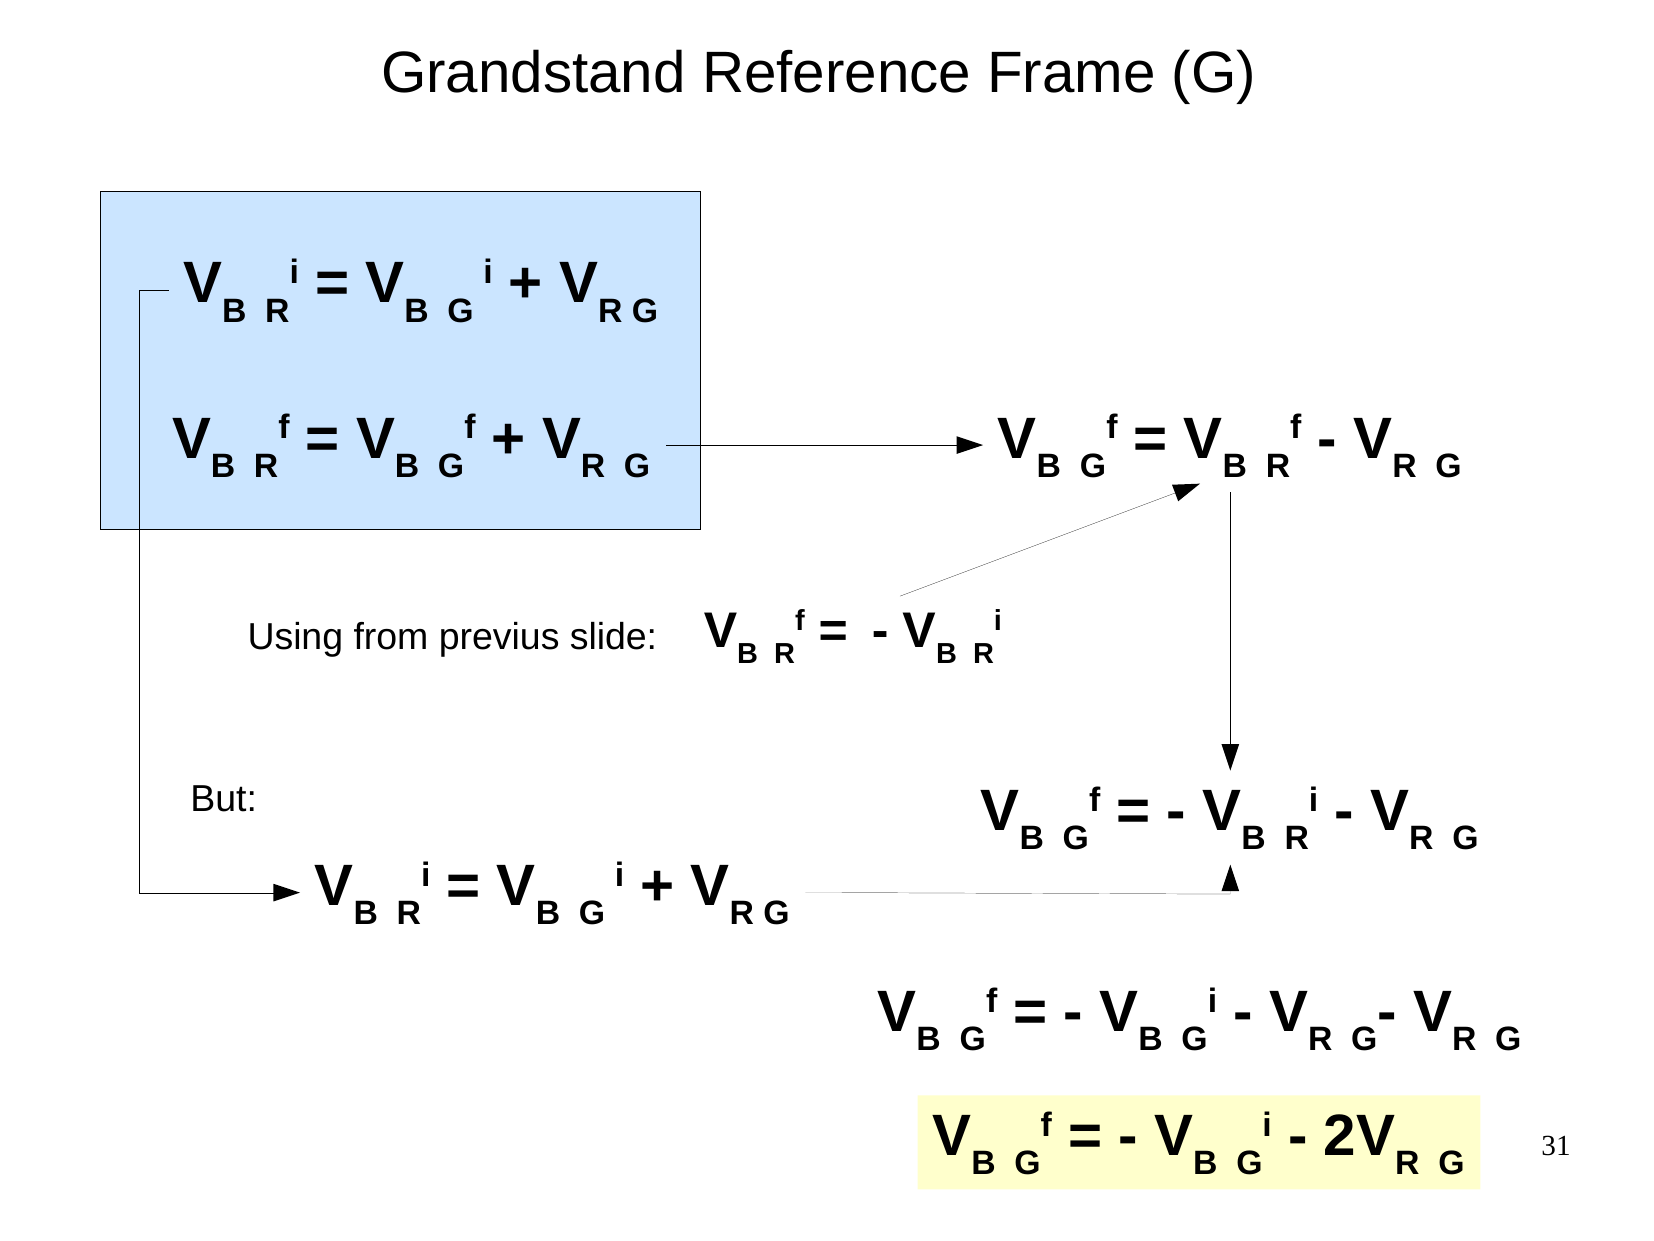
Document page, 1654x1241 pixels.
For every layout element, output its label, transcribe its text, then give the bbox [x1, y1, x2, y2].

text_box Using from previus slide: [232, 607, 673, 665]
text_box VB Ri = VB G i + VR G [168, 242, 674, 337]
text_box VB Gf = - VB Ri - VR G [966, 770, 1495, 865]
text_box VB Rf = VB Gf + VR G [157, 398, 667, 493]
text_box VB Gf = - VB Gi - 2VR G [917, 1095, 1481, 1190]
text_box VB Ri = VB G i + VR G [300, 845, 806, 940]
text_box [100, 191, 701, 530]
text_box Grandstand Reference Frame (G) [366, 32, 1288, 113]
text_box But: [175, 770, 283, 827]
text_box VB Gf = - VB Gi - VR G- VR G [863, 971, 1538, 1066]
text_box VB Rf = - VB Ri [675, 594, 1017, 678]
text_box VB Gf = VB Rf - VR G [983, 398, 1478, 493]
